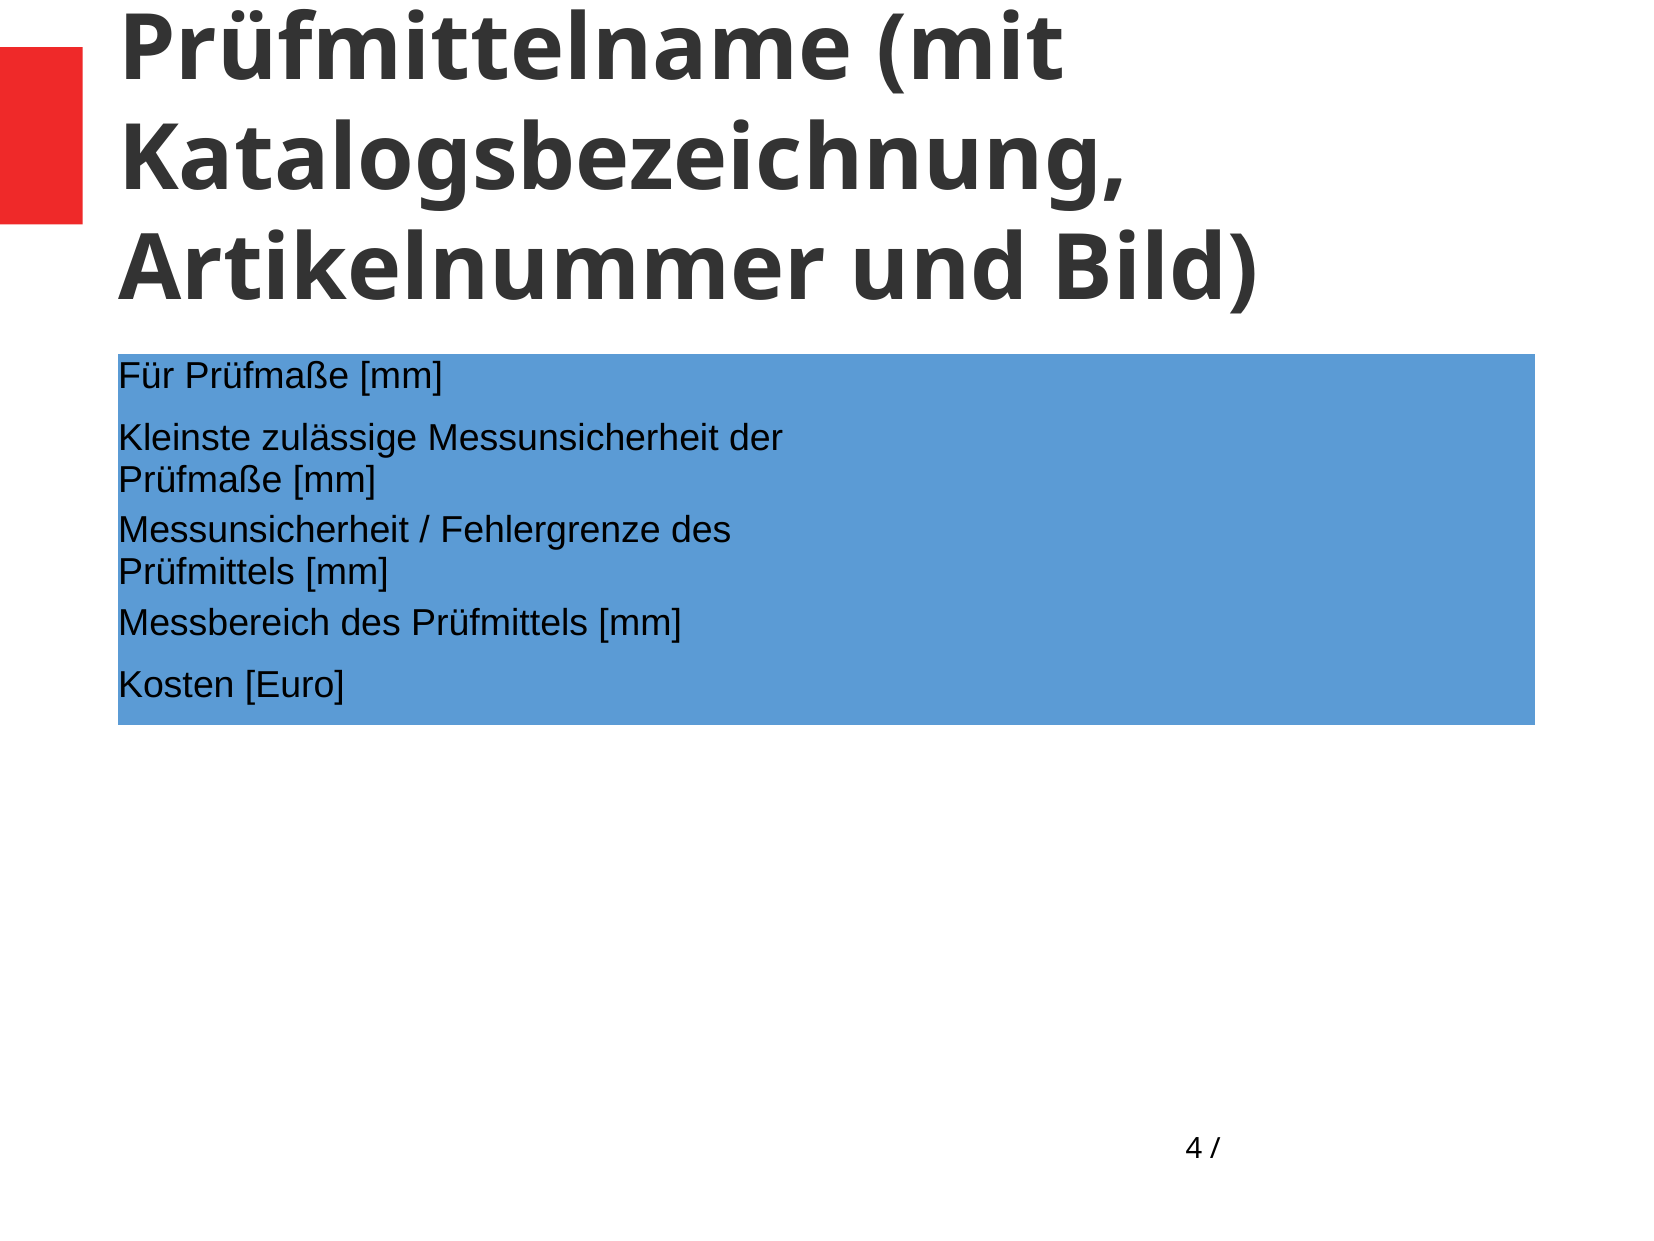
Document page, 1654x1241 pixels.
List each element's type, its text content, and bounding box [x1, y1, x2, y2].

table_header [827, 354, 1535, 416]
table_cell [827, 601, 1535, 663]
text_box / [1185, 1129, 1571, 1216]
table_cell [827, 509, 1535, 601]
title Prüfmittelname (mit Katalogsbezeichnung, Artikelnummer und Bild) [118, 0, 1571, 314]
table_cell Messbereich des Prüfmittels [mm] [118, 601, 827, 663]
table_cell [827, 663, 1535, 725]
table_header Für Prüfmaße [mm] [118, 354, 827, 416]
table_cell Kleinste zulässige Messunsicherheit der Prüfmaße [mm] [118, 416, 827, 509]
table_cell Kosten [Euro] [118, 663, 827, 725]
table_cell Messunsicherheit / Fehlergrenze des Prüfmittels [mm] [118, 509, 827, 601]
table_cell [827, 416, 1535, 509]
